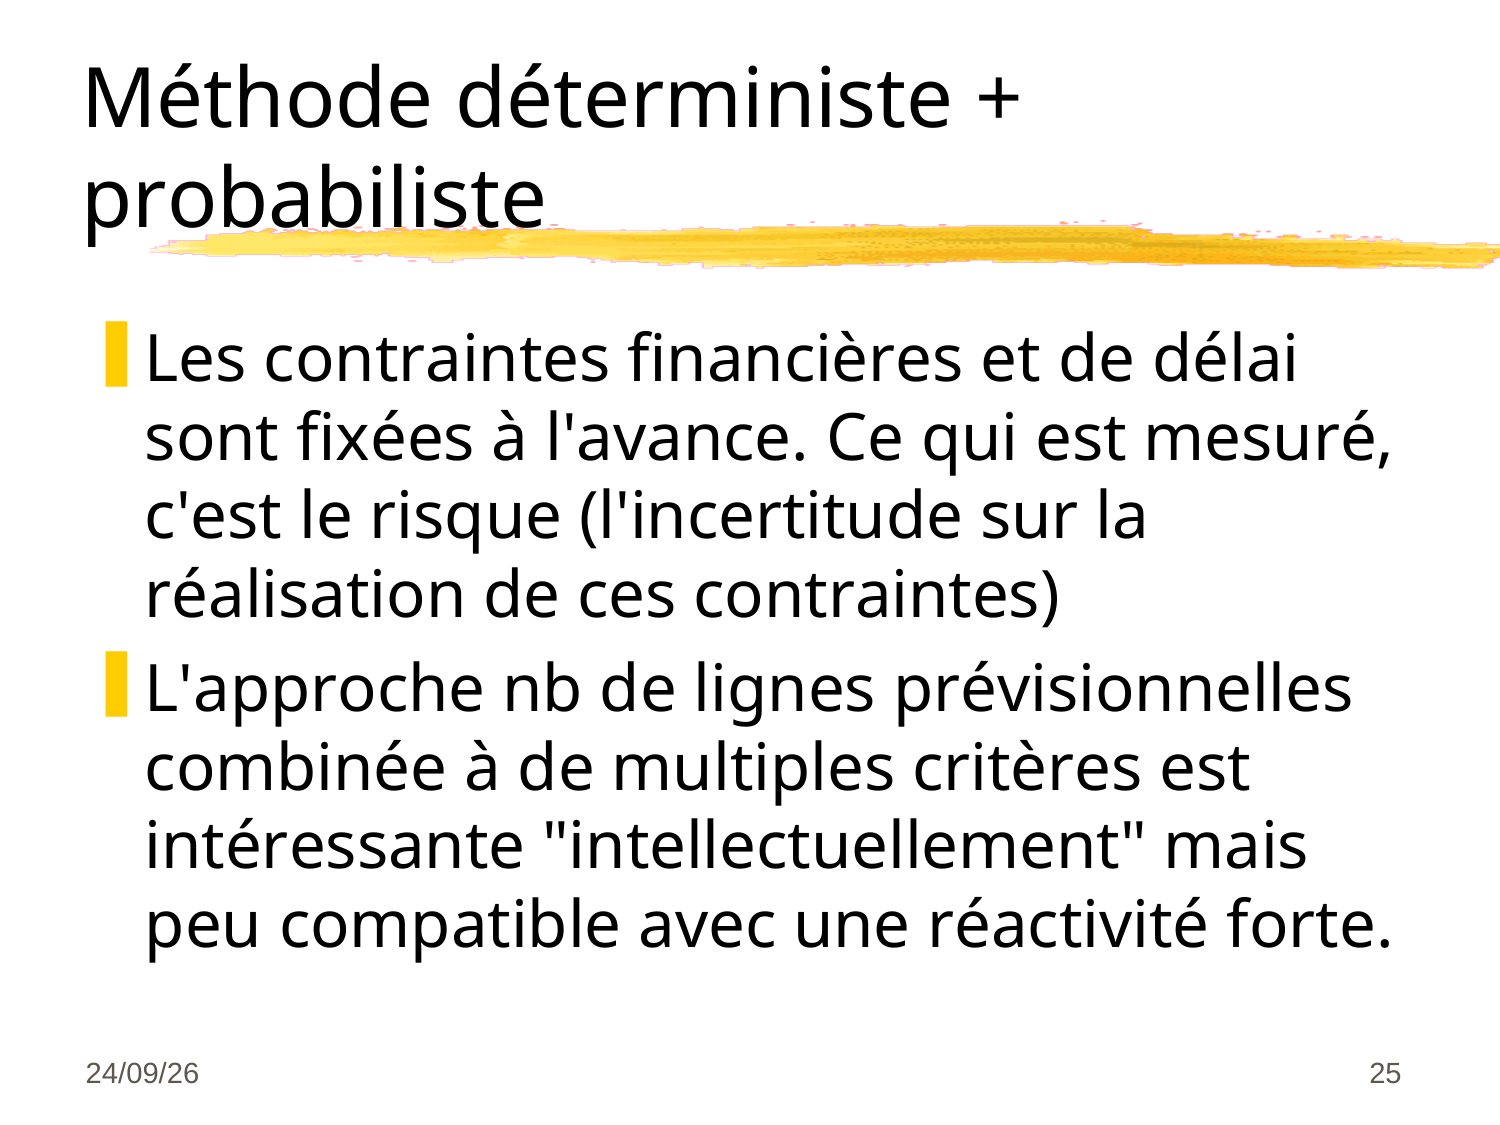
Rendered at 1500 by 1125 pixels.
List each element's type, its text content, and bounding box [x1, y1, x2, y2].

text_box 20/01/15 [70, 1021, 384, 1097]
title Méthode déterministe + probabiliste [66, 37, 1342, 225]
text_box <numéro> [1104, 1021, 1417, 1097]
picture [150, 215, 1500, 279]
list Les contraintes financières et de délai sont fixées à l'avance. Ce qui est mesuré, c'est le risque (l'incertitude sur la réalisation de ces contraintes) L'approche nb de lignes prévisionnelles combinée à de multiples critères est intéressante "intellectuellement" mais peu compatible avec une réactivité forte. [74, 309, 1417, 994]
